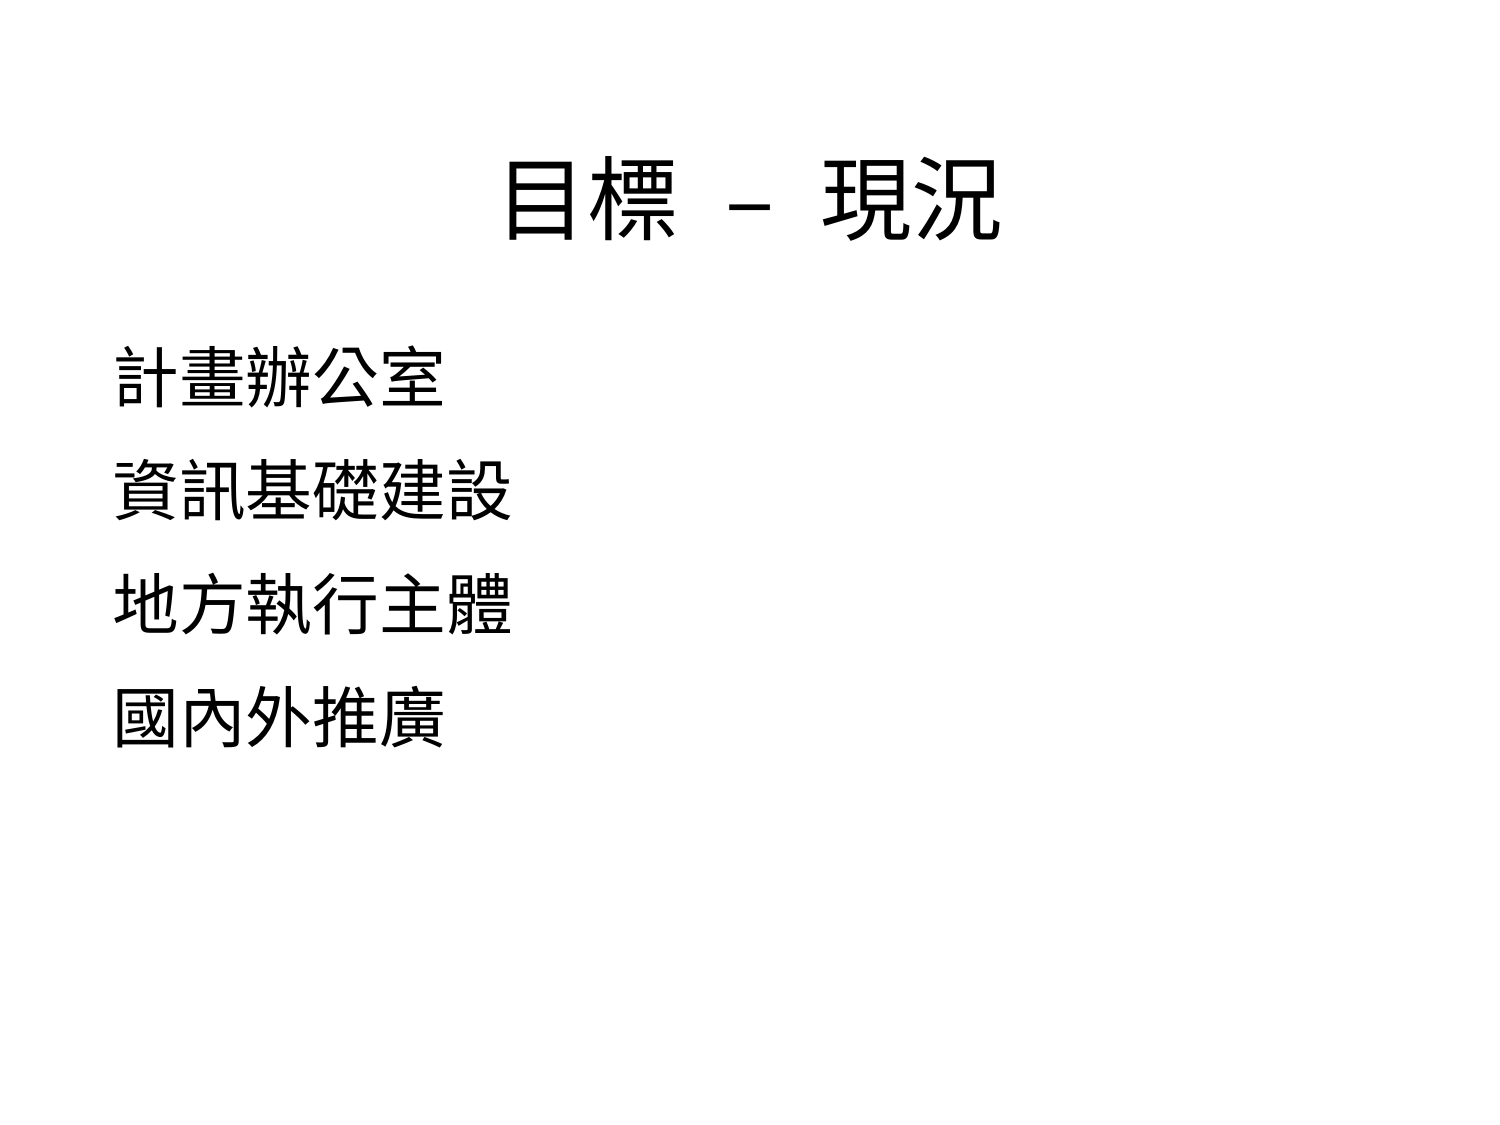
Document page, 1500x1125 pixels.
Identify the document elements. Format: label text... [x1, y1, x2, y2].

list 計畫辦公室 資訊基礎建設 地方執行主體 國內外推廣 [112, 324, 1388, 986]
title 目標 – 現況 [112, 83, 1388, 305]
